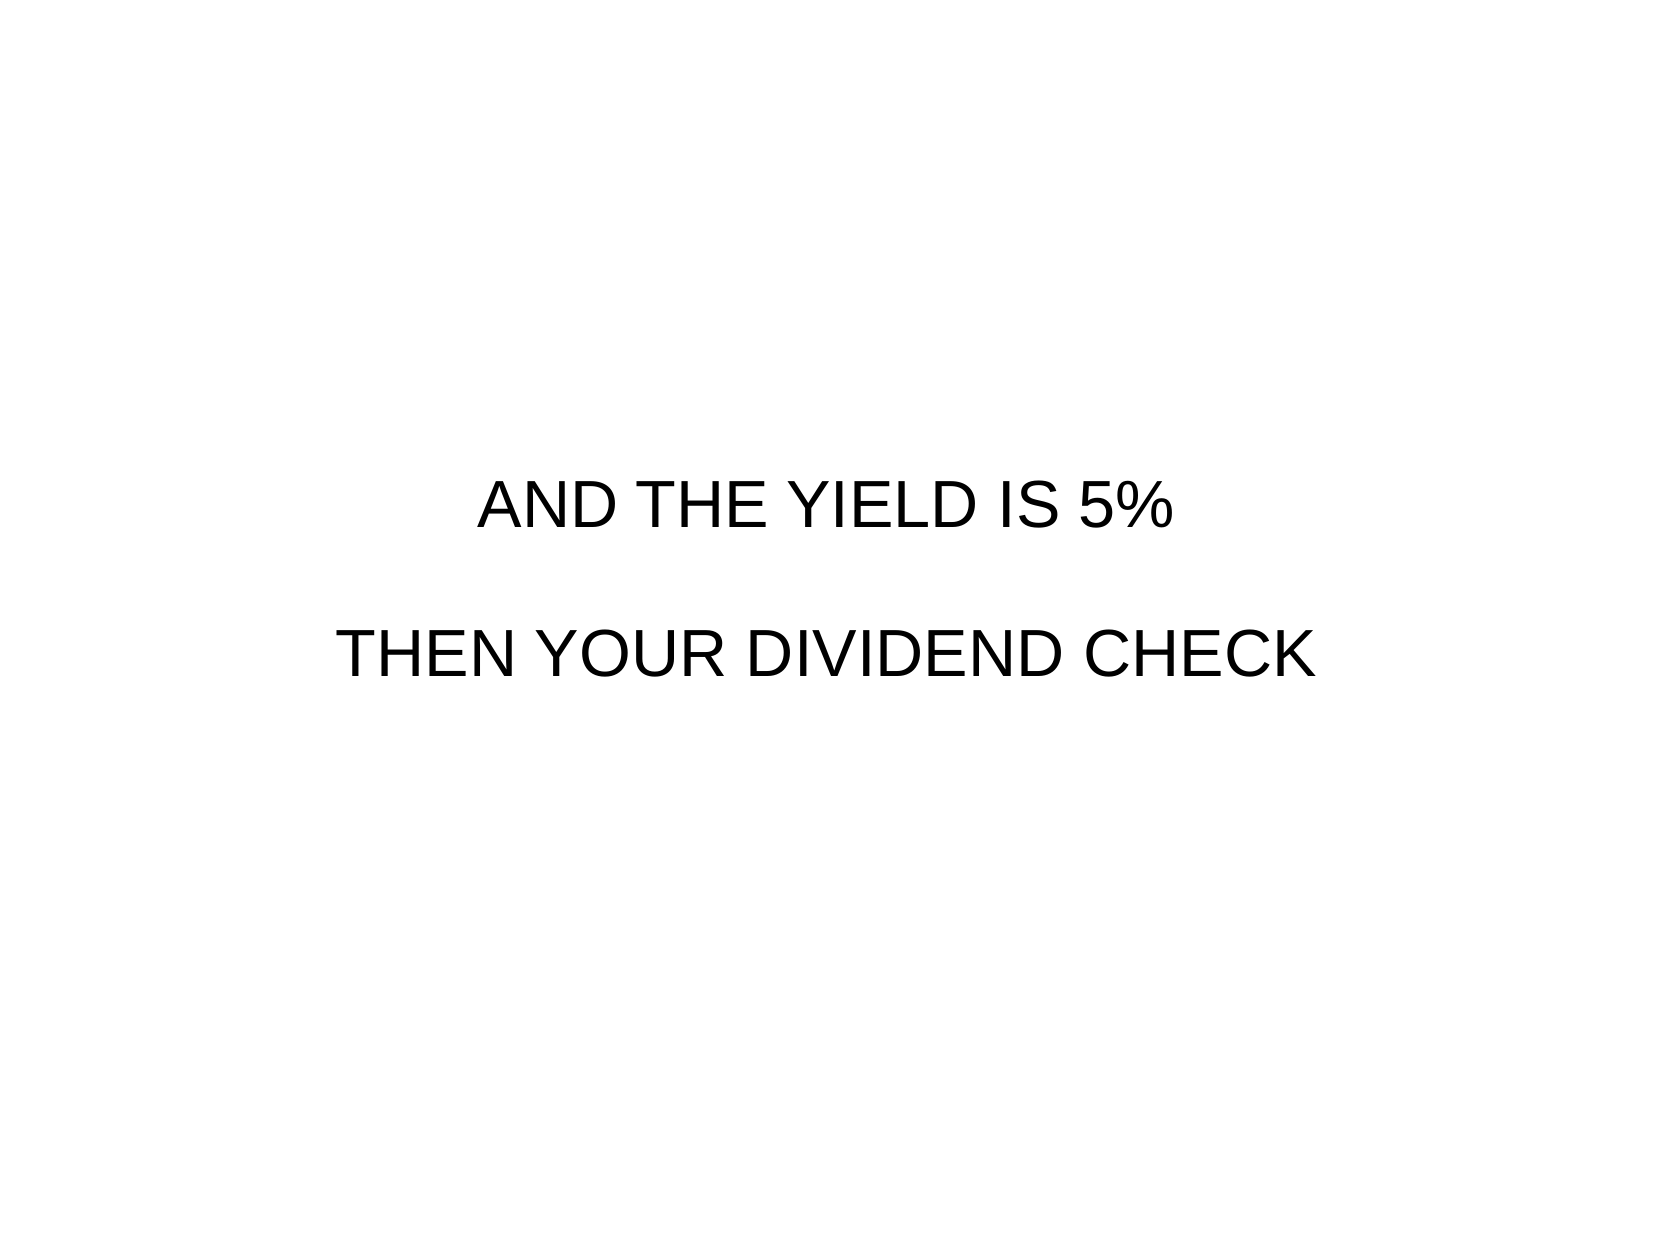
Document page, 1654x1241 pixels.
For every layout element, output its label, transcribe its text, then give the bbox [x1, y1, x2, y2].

subtitle AND THE YIELD IS 5% THEN YOUR DIVIDEND CHECK [82, 49, 1571, 1109]
